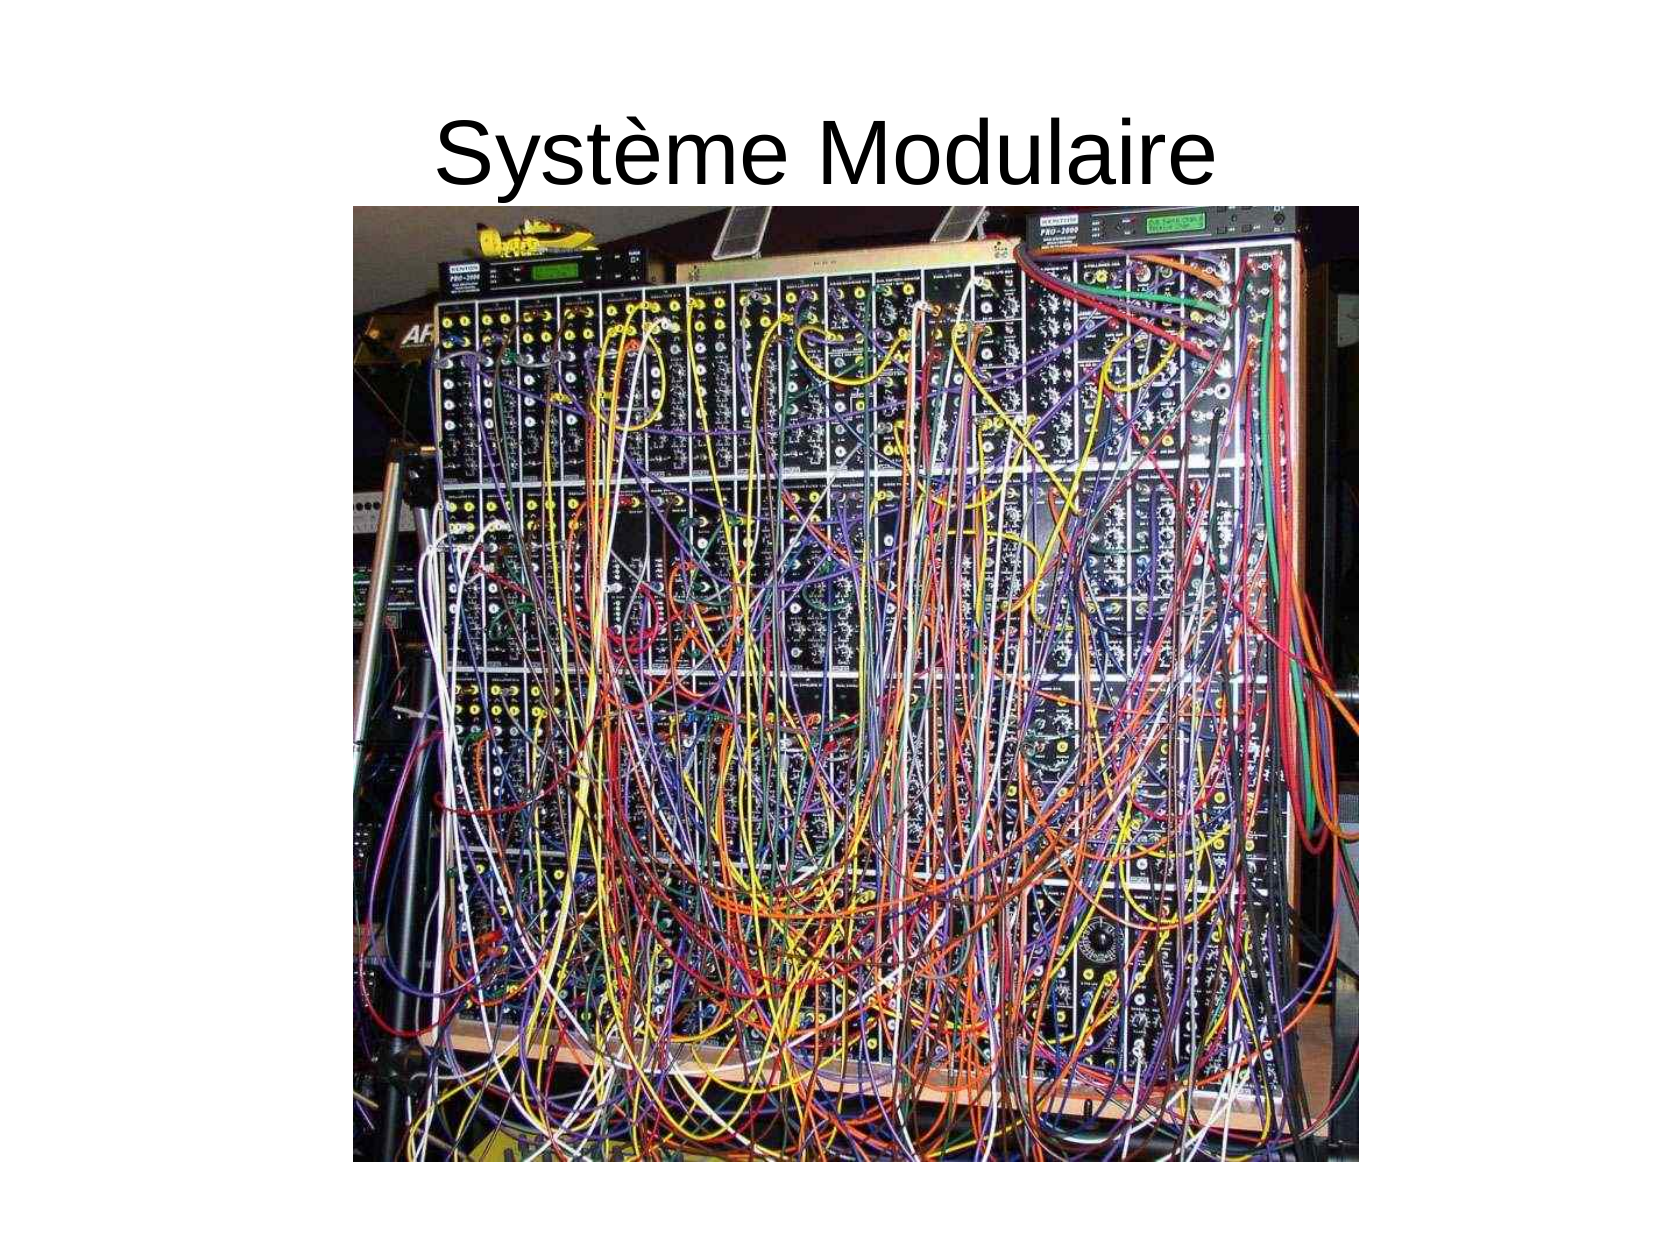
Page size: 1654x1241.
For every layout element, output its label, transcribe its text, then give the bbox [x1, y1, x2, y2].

picture [353, 206, 1359, 1162]
title Système Modulaire [82, 49, 1571, 257]
